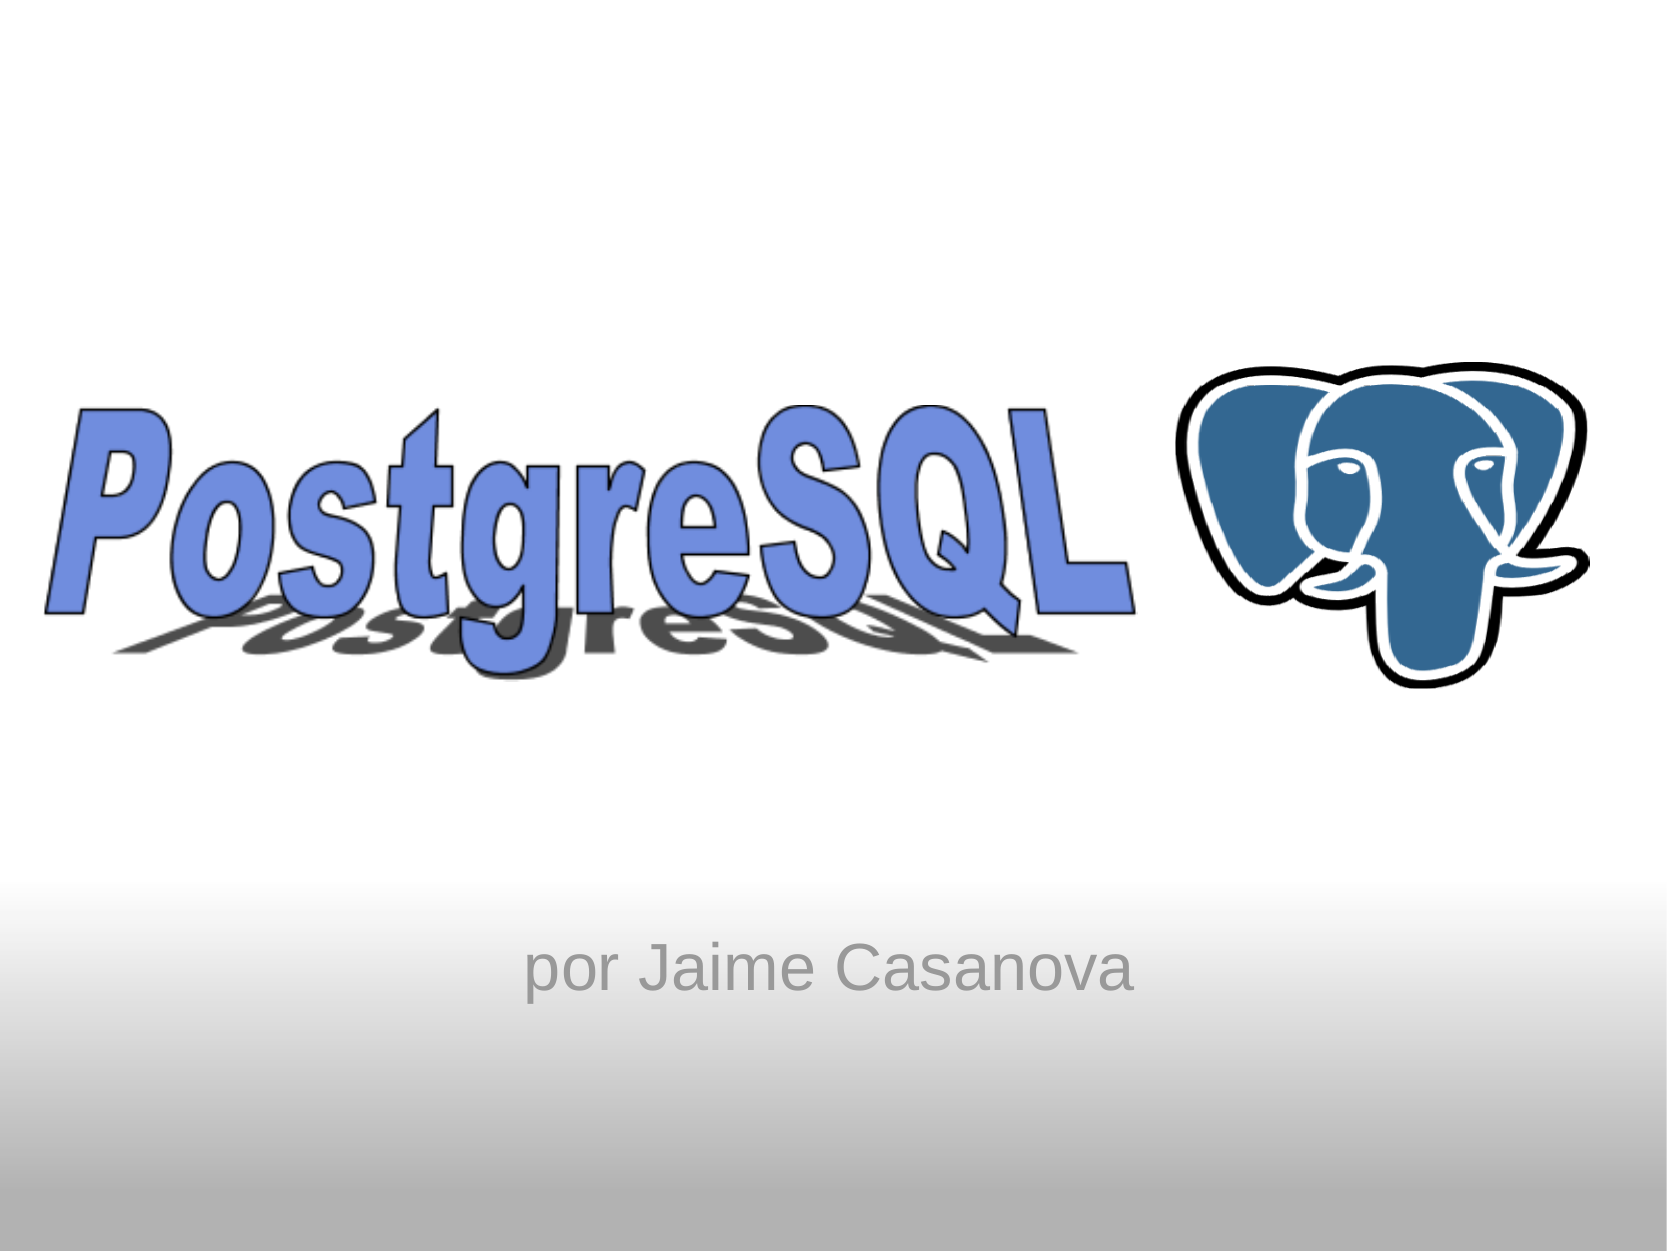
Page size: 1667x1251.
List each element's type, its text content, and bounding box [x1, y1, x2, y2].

picture [0, 0, 1667, 1251]
subtitle por Jaime Casanova [286, 862, 1373, 1012]
